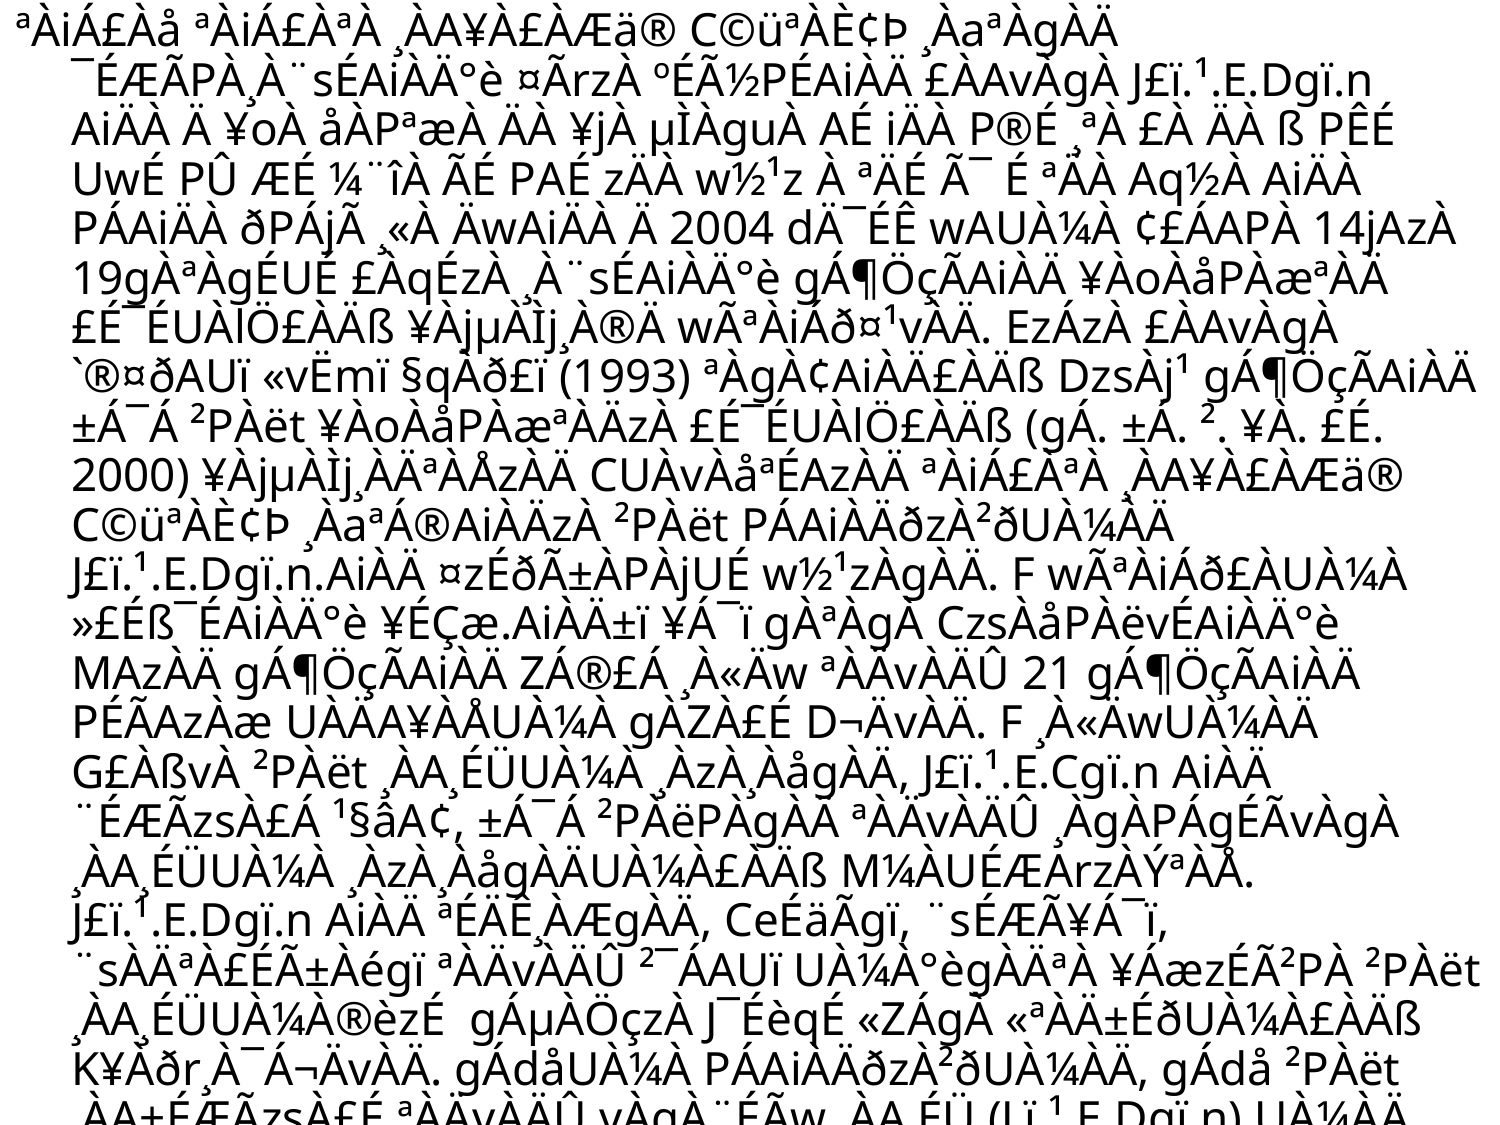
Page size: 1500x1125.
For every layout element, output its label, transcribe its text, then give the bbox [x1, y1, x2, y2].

list ªÀiÁ£Àå ªÀiÁ£ÀªÀ ¸ÀA¥À£ÀÆä® C©üªÀÈ¢Þ ¸ÀaªÀgÀÄ ¯ÉÆÃPÀ¸À¨sÉAiÀÄ°è ¤ÃrzÀ ºÉÃ½PÉAiÀÄ £ÀAvÀgÀ J£ï.¹.E.Dgï.n AiÄÀ Ä ¥oÀ åÀPªæÀ ÄÀ ¥jÀ μÌÀguÀ AÉ iÄÀ P®É ¸ªÀ £À ÄÀ ß PÊÉ UwÉ PÛ ÆÉ ¼¨îÀ ÃÉ PAÉ zÄÀ w½¹z À ªÄÉ Ã¯ É ªÄÀ Aq½À AiÄÀ PÁAiÄÀ ðPÁjÃ ¸«À ÄwAiÄÀ Ä 2004 dÄ¯ÉÊ wAUÀ¼À ¢£ÁAPÀ 14jAzÀ 19gÀªÀgÉUÉ £ÀqÉzÀ ¸À¨sÉAiÀÄ°è gÁ¶ÖçÃAiÀÄ ¥ÀoÀåPÀæªÀÄ £É¯ÉUÀlÖ£ÀÄß ¥ÀjμÀÌj¸À®Ä wÃªÀiÁð¤¹vÀÄ. EzÁzÀ £ÀAvÀgÀ `®¤ðAUï «vËmï §qÀð£ï (1993) ªÀgÀ¢AiÀÄ£ÀÄß DzsÀj¹ gÁ¶ÖçÃAiÀÄ ±Á¯Á ²PÀët ¥ÀoÀåPÀæªÀÄzÀ £É¯ÉUÀlÖ£ÀÄß (gÁ. ±Á. ². ¥À. £É. 2000) ¥ÀjμÀÌj¸ÀÄªÀÅzÀÄ CUÀvÀåªÉAzÀÄ ªÀiÁ£ÀªÀ ¸ÀA¥À£ÀÆä® C©üªÀÈ¢Þ ¸ÀaªÁ®AiÀÄzÀ ²PÀët PÁAiÀÄðzÀ²ðUÀ¼ÀÄ J£ï.¹.E.Dgï.n.AiÀÄ ¤zÉðÃ±ÀPÀjUÉ w½¹zÀgÀÄ. F wÃªÀiÁð£ÀUÀ¼À »£Éß¯ÉAiÀÄ°è ¥ÉÇæ.AiÀÄ±ï ¥Á¯ï gÀªÀgÀ CzsÀåPÀëvÉAiÀÄ°è MAzÀÄ gÁ¶ÖçÃAiÀÄ ZÁ®£Á ¸À«Äw ªÀÄvÀÄÛ 21 gÁ¶ÖçÃAiÀÄ PÉÃAzÀæ UÀÄA¥ÀÅUÀ¼À gÀZÀ£É D¬ÄvÀÄ. F ¸À«ÄwUÀ¼ÀÄ G£ÀßvÀ ²PÀët ¸ÀA¸ÉÜUÀ¼À ¸ÀzÀ¸ÀågÀÄ, J£ï.¹.E.Cgï.n AiÀÄ ¨ÉÆÃzsÀ£Á ¹§âA¢, ±Á¯Á ²PÀëPÀgÀÄ ªÀÄvÀÄÛ ¸ÀgÀPÁgÉÃvÀgÀ ¸ÀA¸ÉÜUÀ¼À ¸ÀzÀ¸ÀågÀÄUÀ¼À£ÀÄß M¼ÀUÉÆArzÀÝªÀÅ. J£ï.¹.E.Dgï.n AiÀÄ ªÉÄÊ¸ÀÆgÀÄ, CeÉäÃgï, ¨sÉÆÃ¥Á¯ï, ¨sÀÄªÀ£ÉÃ±Àégï ªÀÄvÀÄÛ ²¯ÁAUï UÀ¼À°ègÀÄªÀ ¥ÁæzÉÃ²PÀ ²PÀët ¸ÀA¸ÉÜUÀ¼À®èzÉ gÁμÀÖçzÀ J¯ÉèqÉ «ZÁgÀ «ªÀÄ±ÉðUÀ¼À£ÀÄß K¥Àðr¸À¯Á¬ÄvÀÄ. gÁdåUÀ¼À PÁAiÀÄðzÀ²ðUÀ¼ÀÄ, gÁdå ²PÀët ¸ÀA±ÉÆÃzsÀ£É ªÀÄvÀÄÛ vÀgÀ¨ÉÃw ¸ÀA¸ÉÜ (J¸ï.¹.E.Dgï.n) UÀ¼ÀÄ, ªÀÄvÀÄÛ ¥ÀjÃPÁë ªÀÄAqÀ½UÀ¼ÉÆqÀ £ÉAiÀÄÆ «ZÁgÀ «ªÀÄ±Éð £ÀqÉ¸À¯Á¬ÄvÀÄ. UÁæ«ÄÃt ²PÀëPÀgÀ ¸À®ºÉUÀ¼À£ÀÄß ¥ÀqÉAiÀÄ®Ä gÁμÀÖçªÀÄlÖzÀ «ZÁgÀ ¸ÀAQgÀtªÉÇAzÀ£ÀÄß K¥Àðr¸À¯Á¬ÄvÀÄ. ¸ÁªÀðd¤PÀgÀ C©ü¥ÁæAiÀÄUÀ¼À£ÀÄß DºÁé¤¸À®Ä gÁμÀÖçªÀÄlÖzÀ ºÁUÀÆ ¥ÁæzÉÃ²PÀ ¢£À¥ÀwæPÉUÀ¼À°è eÁ»gÁvÀÄUÀ¼À£ÀÄß ¤Ãr CªÀjAzÀ C£ÉÃPÀ ¥ÀæwQæAiÉÄUÀ¼À£ÀÄß ¥ÀqÉAiÀÄ¯Á¬ÄvÀÄ. [0, 0, 1500, 1075]
